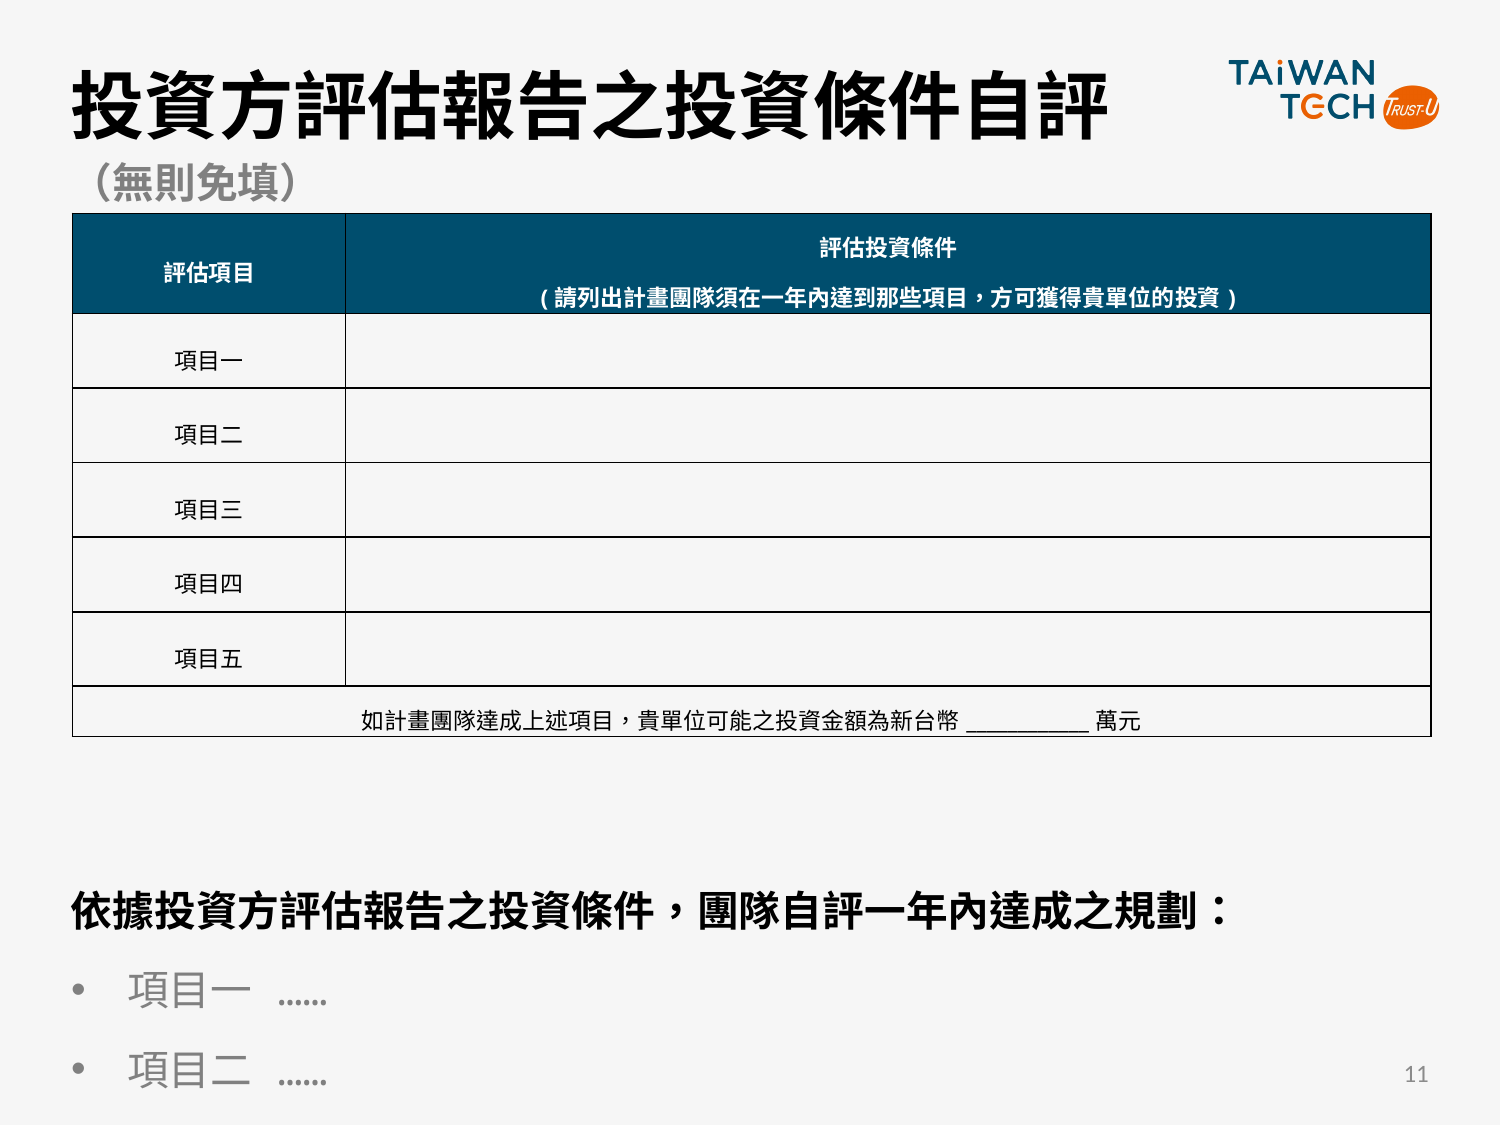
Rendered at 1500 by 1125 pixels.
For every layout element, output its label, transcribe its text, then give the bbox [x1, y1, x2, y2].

table_header 評估項目 [73, 235, 345, 313]
text_box （無則免填） [55, 112, 1444, 235]
table_cell 項目四 [73, 538, 345, 611]
table_cell [346, 314, 1430, 387]
table_cell 項目三 [73, 463, 345, 536]
table_cell [346, 389, 1430, 462]
table_cell 項目五 [73, 613, 345, 685]
table_cell 項目二 [73, 389, 345, 462]
list 依據投資方評估報告之投資條件，團隊自評一年內達成之規劃： 項目一 …… 項目二 …… 項目三 …… [55, 235, 1444, 1088]
table_header 評估投資條件 (請列出計畫團隊須在一年內達到那些項目，方可獲得貴單位的投資) [346, 235, 1430, 313]
table_cell [346, 613, 1430, 685]
table_cell 項目一 [73, 314, 345, 387]
table_cell [346, 538, 1430, 611]
table_cell 如計畫團隊達成上述項目，貴單位可能之投資金額為新台幣____________萬元 [73, 687, 1430, 736]
title 投資方評估報告之投資條件自評 [55, 33, 1444, 112]
slide_number <編號> [1106, 1042, 1445, 1103]
table_cell [346, 463, 1430, 536]
